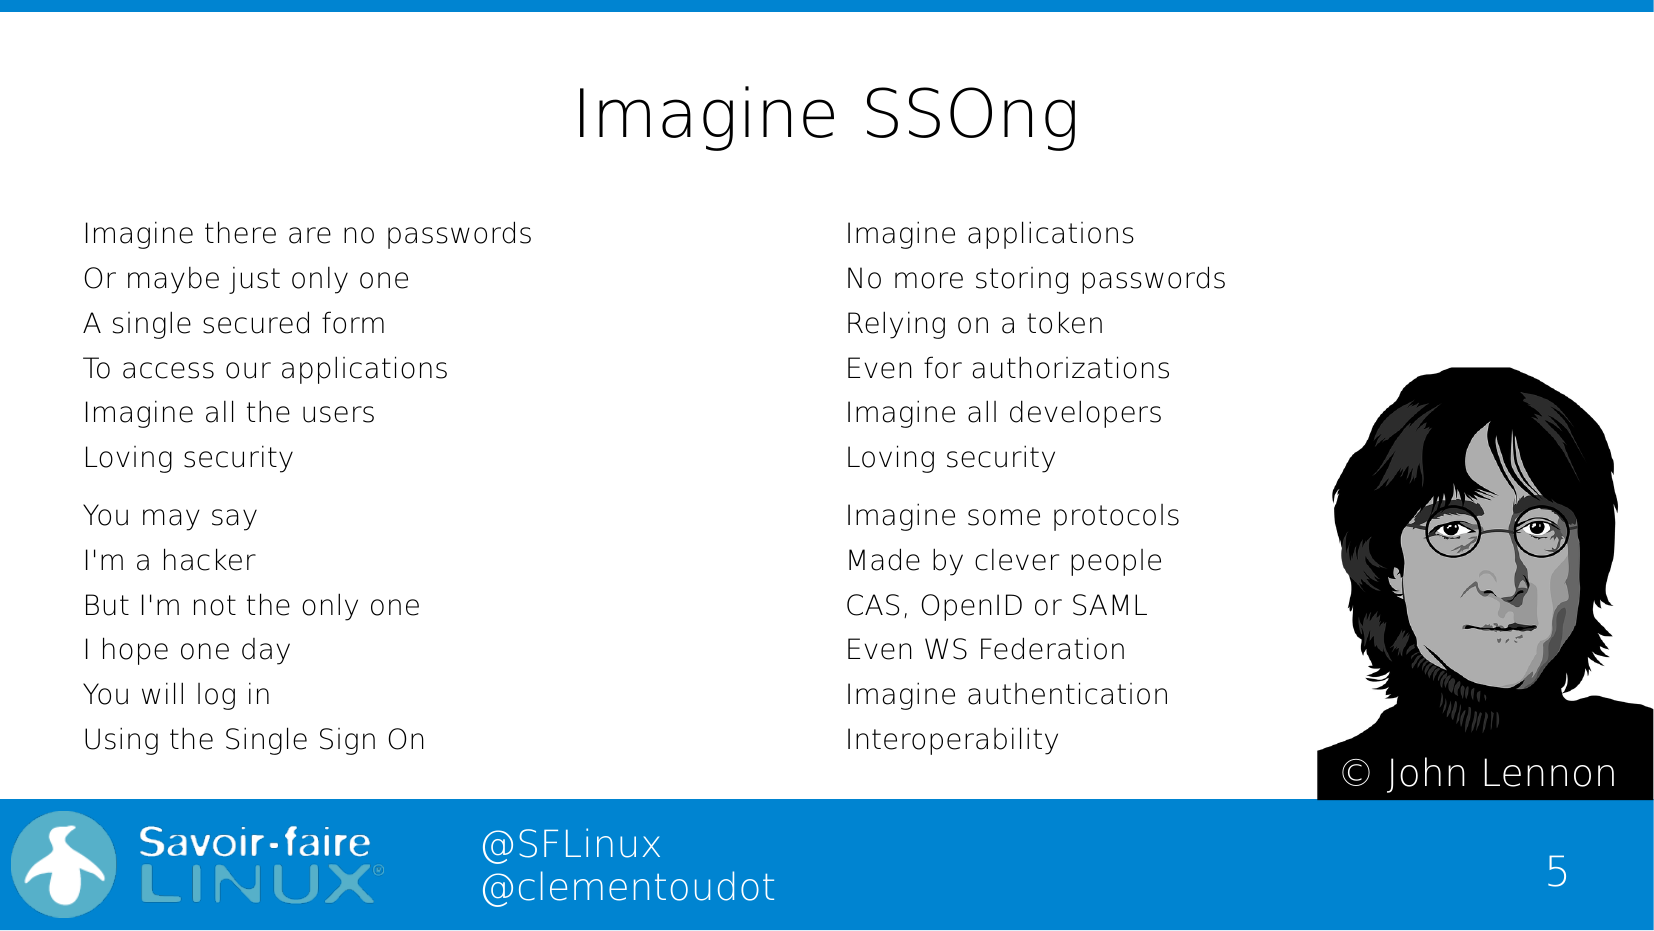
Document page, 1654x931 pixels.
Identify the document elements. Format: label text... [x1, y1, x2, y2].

list Imagine there are no passwords Or maybe just only one A single secured form To access our applications Imagine all the users Loving security [82, 217, 809, 475]
list You may say I'm a hacker But I'm not the only one I hope one day You will log in Using the Single Sign On [82, 499, 809, 757]
list Imagine applications No more storing passwords Relying on a token Even for authorizations Imagine all developers Loving security [845, 217, 1572, 475]
picture [11, 811, 384, 918]
text_box © John Lennon [1322, 744, 1633, 804]
title Imagine SSOng [82, 37, 1571, 193]
picture [1316, 366, 1654, 801]
list Imagine some protocols Made by clever people CAS, OpenID or SAML Even WS Federation Imagine authentication Interoperability [845, 499, 1316, 757]
